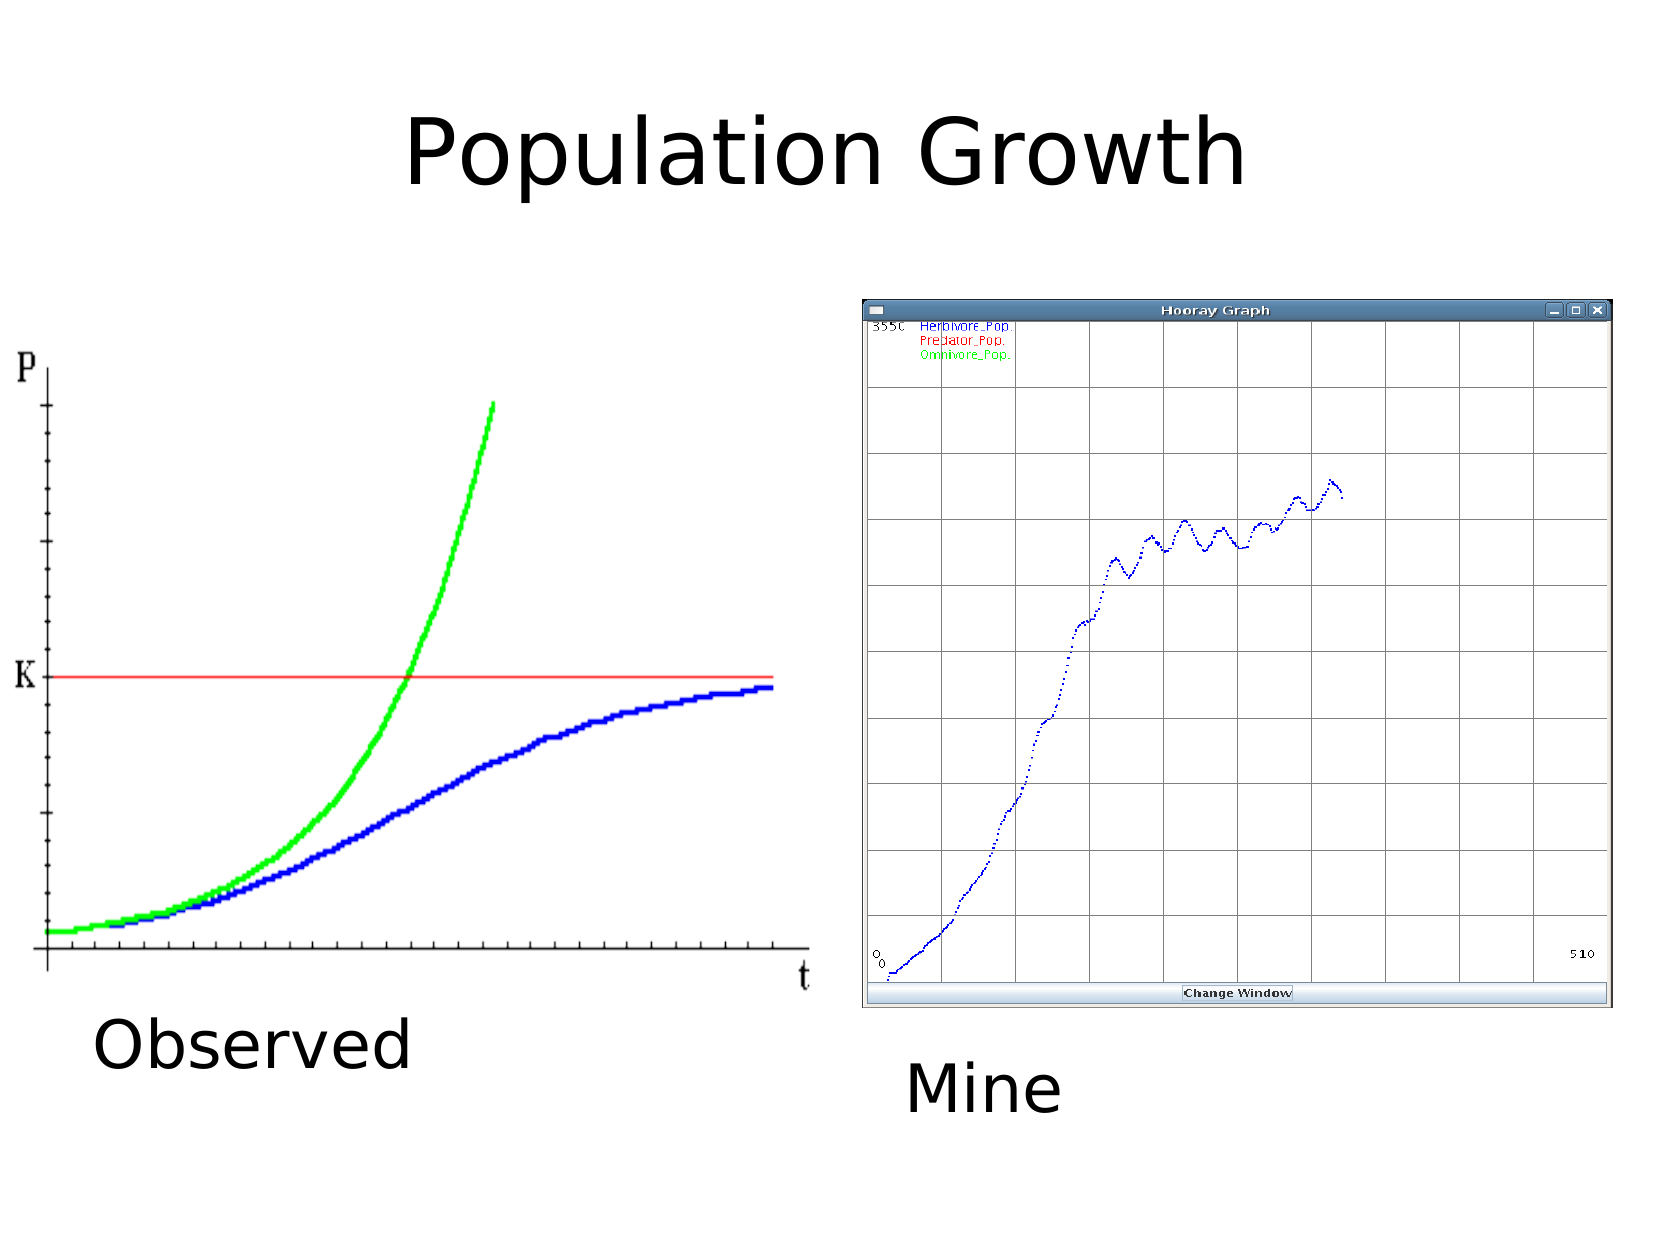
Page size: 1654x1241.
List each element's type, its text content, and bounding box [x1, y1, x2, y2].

picture [0, 337, 826, 1013]
picture [862, 299, 1613, 1008]
list Observed [75, 1006, 802, 1126]
list Mine [886, 1050, 1613, 1132]
title Population Growth [82, 49, 1571, 257]
